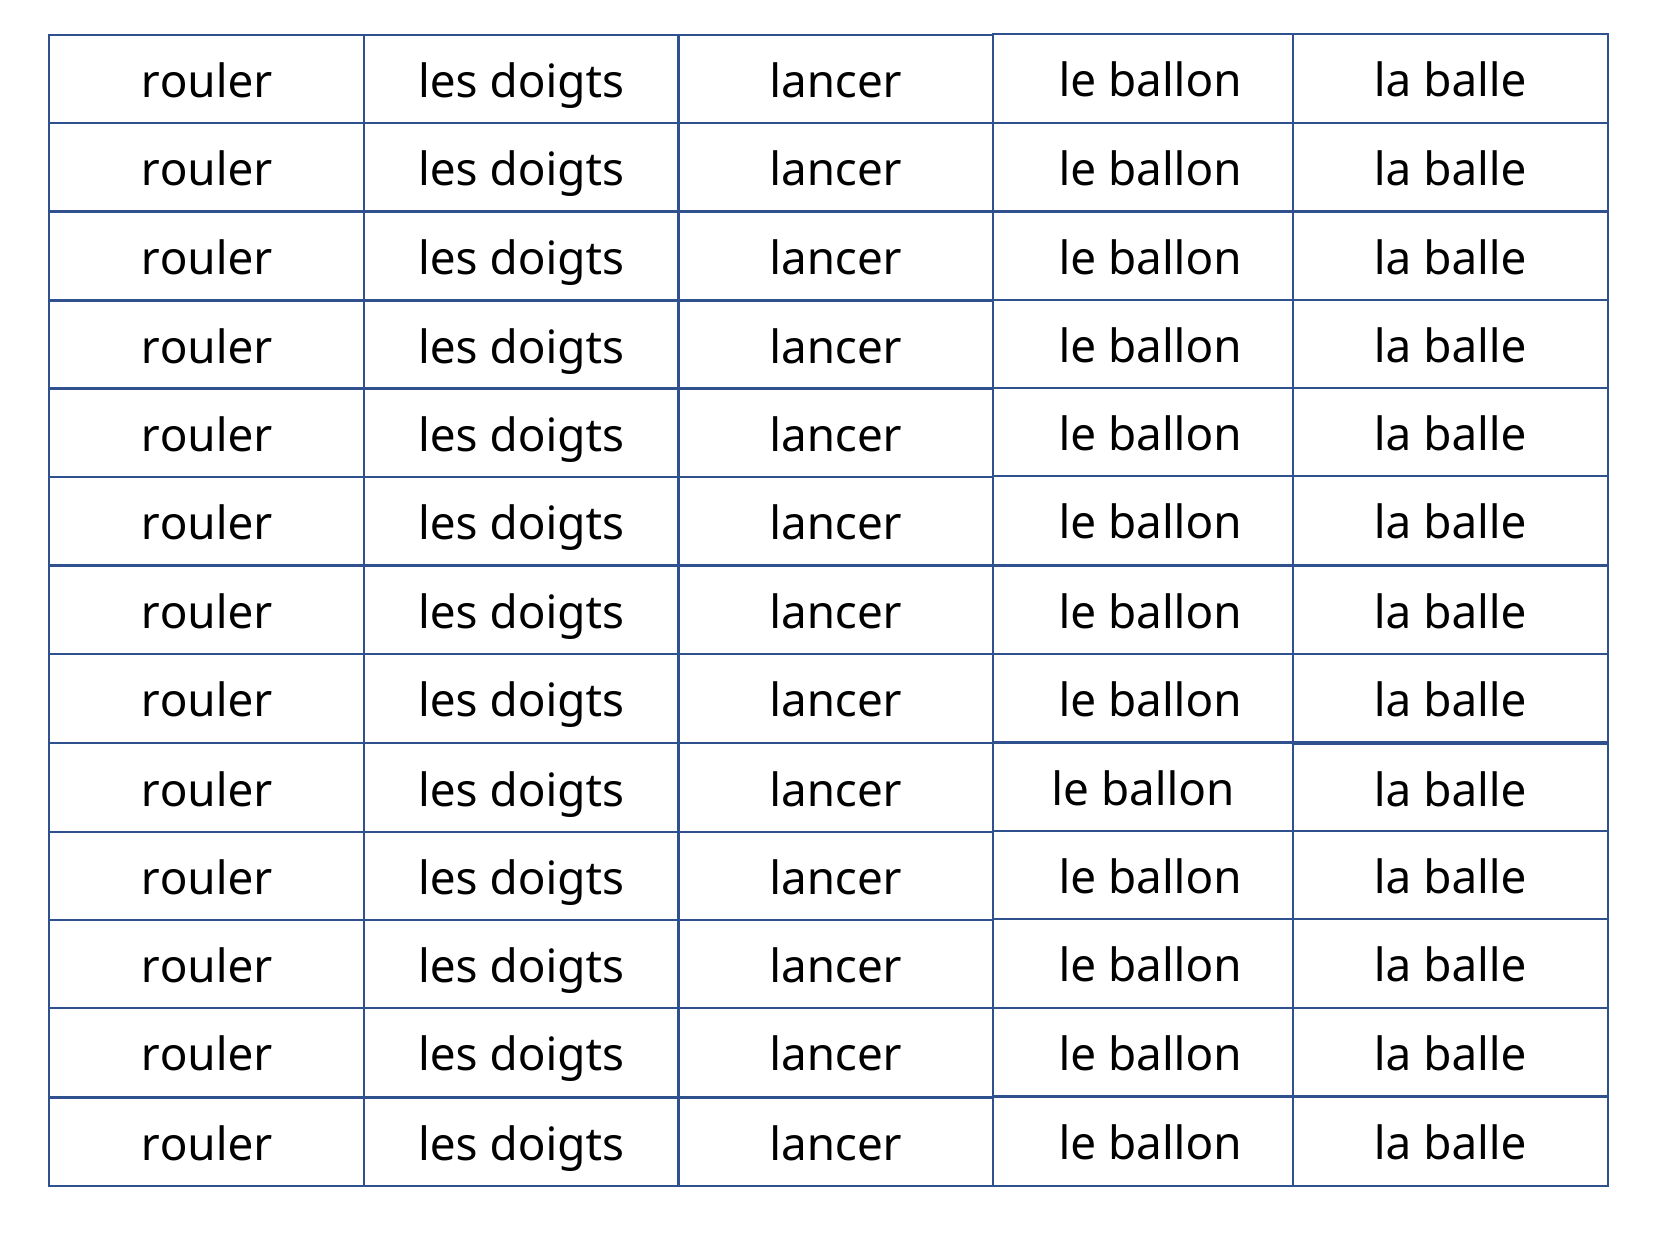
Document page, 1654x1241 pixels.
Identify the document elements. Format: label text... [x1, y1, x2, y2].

text_box rouler [49, 212, 364, 301]
text_box le ballon [993, 654, 1293, 742]
text_box lancer [678, 1008, 993, 1097]
text_box rouler [49, 1008, 364, 1097]
text_box rouler [49, 389, 364, 477]
text_box les doigts [364, 389, 678, 477]
text_box lancer [678, 301, 993, 389]
text_box lancer [678, 566, 993, 654]
text_box lancer [678, 654, 993, 743]
text_box le ballon [993, 476, 1293, 565]
text_box le ballon [993, 566, 1293, 654]
text_box lancer [678, 123, 993, 211]
text_box les doigts [364, 1098, 678, 1186]
text_box les doigts [364, 654, 678, 743]
text_box lancer [678, 389, 993, 477]
text_box rouler [49, 832, 364, 920]
text_box le ballon [993, 1097, 1293, 1186]
text_box les doigts [364, 301, 678, 389]
text_box lancer [678, 35, 993, 123]
text_box la balle [1293, 212, 1608, 300]
text_box la balle [1293, 831, 1608, 919]
text_box le ballon [993, 1008, 1293, 1096]
text_box le ballon [993, 743, 1293, 831]
text_box la balle [1293, 388, 1608, 476]
text_box les doigts [364, 566, 678, 654]
text_box le ballon [993, 34, 1293, 123]
text_box la balle [1293, 34, 1608, 123]
text_box le ballon [993, 831, 1293, 919]
text_box les doigts [364, 743, 678, 832]
text_box les doigts [364, 832, 678, 920]
text_box rouler [49, 301, 364, 389]
text_box la balle [1293, 476, 1608, 565]
text_box rouler [49, 743, 364, 832]
text_box lancer [678, 832, 993, 920]
text_box lancer [678, 477, 993, 565]
text_box la balle [1293, 1008, 1608, 1096]
text_box rouler [49, 123, 364, 211]
text_box le ballon [993, 300, 1293, 388]
text_box rouler [49, 566, 364, 654]
text_box les doigts [364, 123, 678, 211]
text_box la balle [1293, 123, 1608, 211]
text_box la balle [1293, 1097, 1608, 1186]
text_box les doigts [364, 212, 678, 301]
text_box rouler [49, 35, 364, 123]
text_box lancer [678, 920, 993, 1008]
text_box le ballon [993, 123, 1293, 211]
text_box les doigts [364, 35, 678, 123]
text_box rouler [49, 920, 364, 1008]
text_box la balle [1293, 919, 1608, 1008]
text_box les doigts [364, 477, 678, 565]
text_box lancer [678, 743, 993, 832]
text_box le ballon [993, 212, 1293, 300]
text_box le ballon [993, 388, 1293, 476]
text_box rouler [49, 654, 364, 743]
text_box lancer [678, 212, 993, 301]
text_box le ballon [993, 919, 1293, 1008]
text_box la balle [1293, 566, 1608, 654]
text_box rouler [49, 477, 364, 565]
text_box lancer [678, 1098, 993, 1186]
text_box la balle [1293, 300, 1608, 388]
text_box rouler [49, 1098, 364, 1186]
text_box la balle [1293, 654, 1608, 742]
text_box la balle [1293, 744, 1608, 831]
text_box les doigts [364, 920, 678, 1008]
text_box les doigts [364, 1008, 678, 1097]
